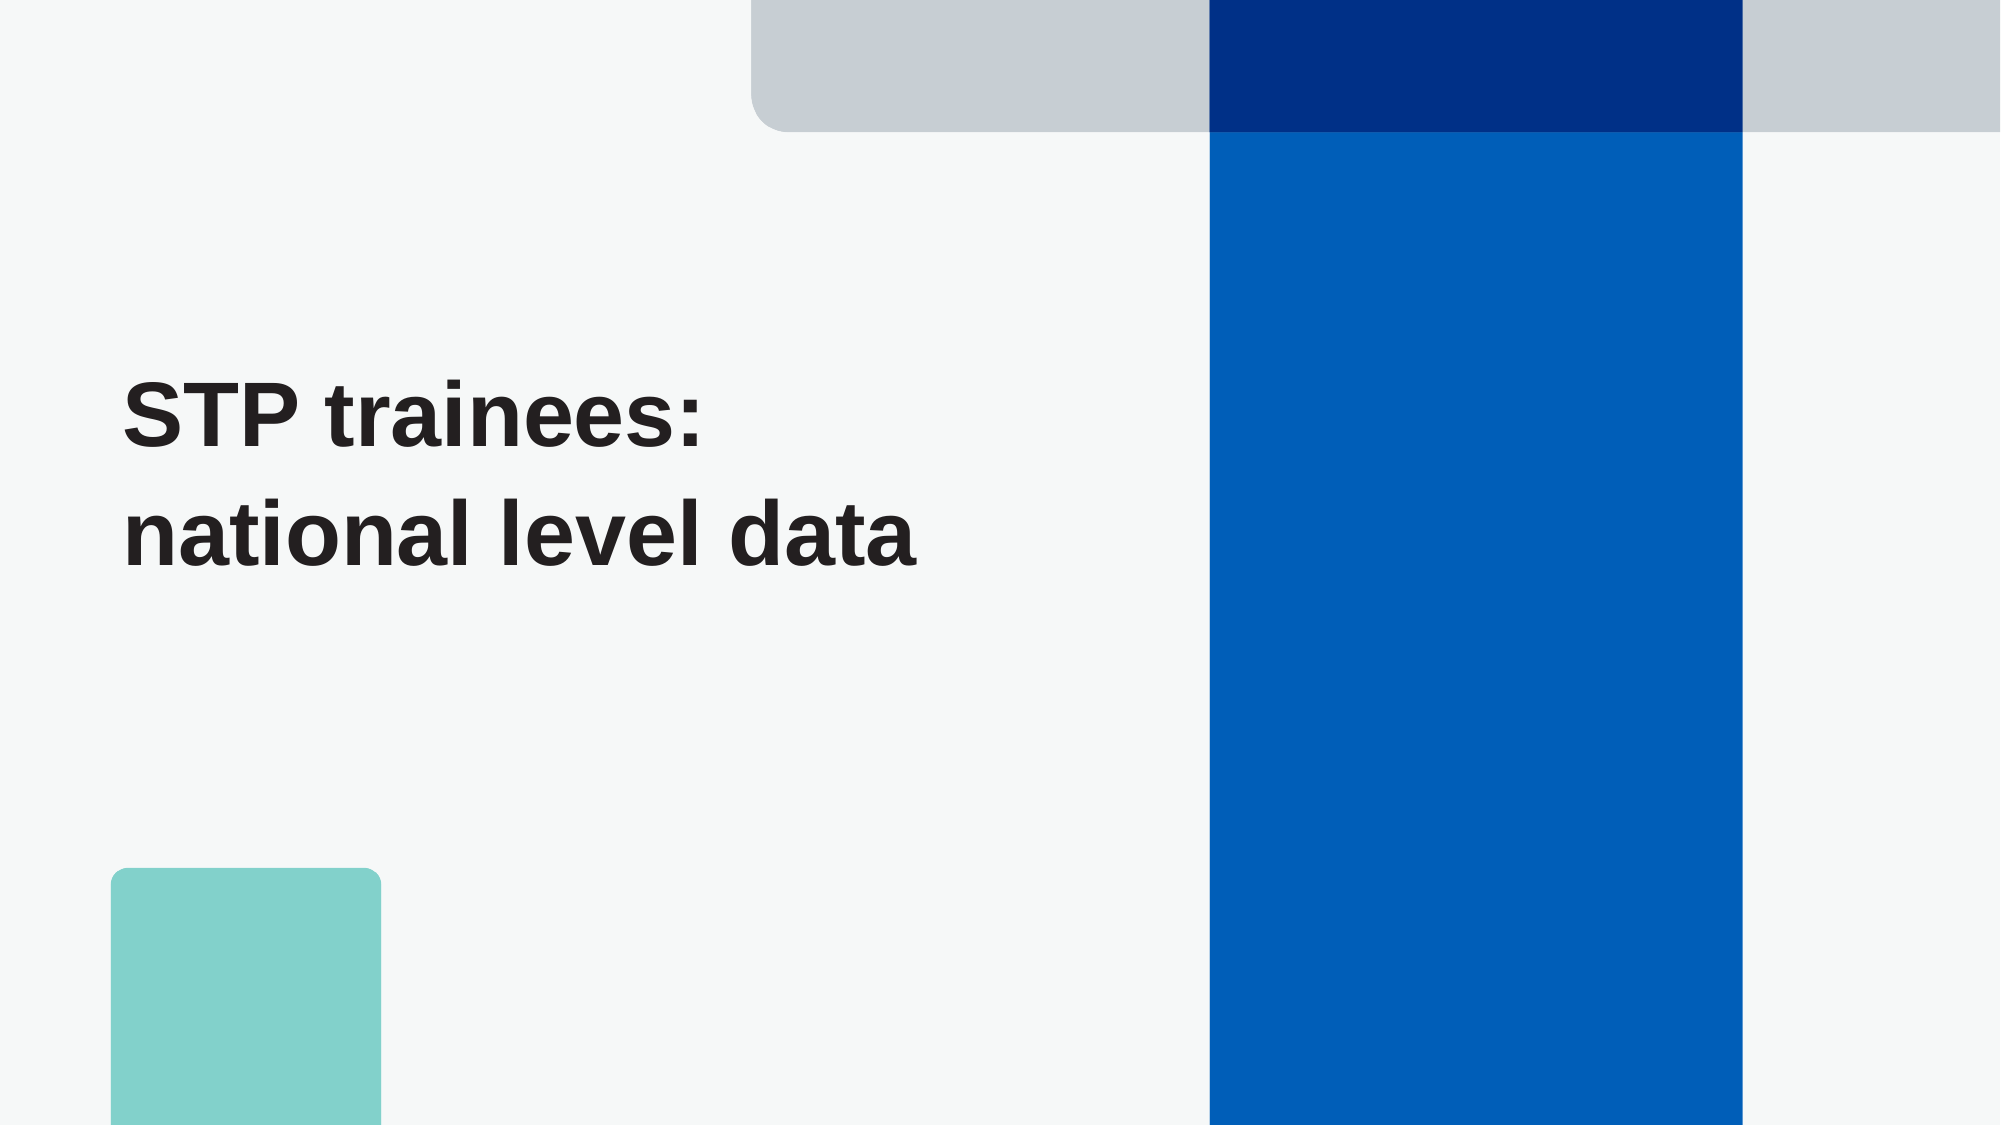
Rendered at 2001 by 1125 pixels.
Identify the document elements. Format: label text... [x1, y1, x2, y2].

title STP trainees: national level data [122, 355, 1188, 573]
